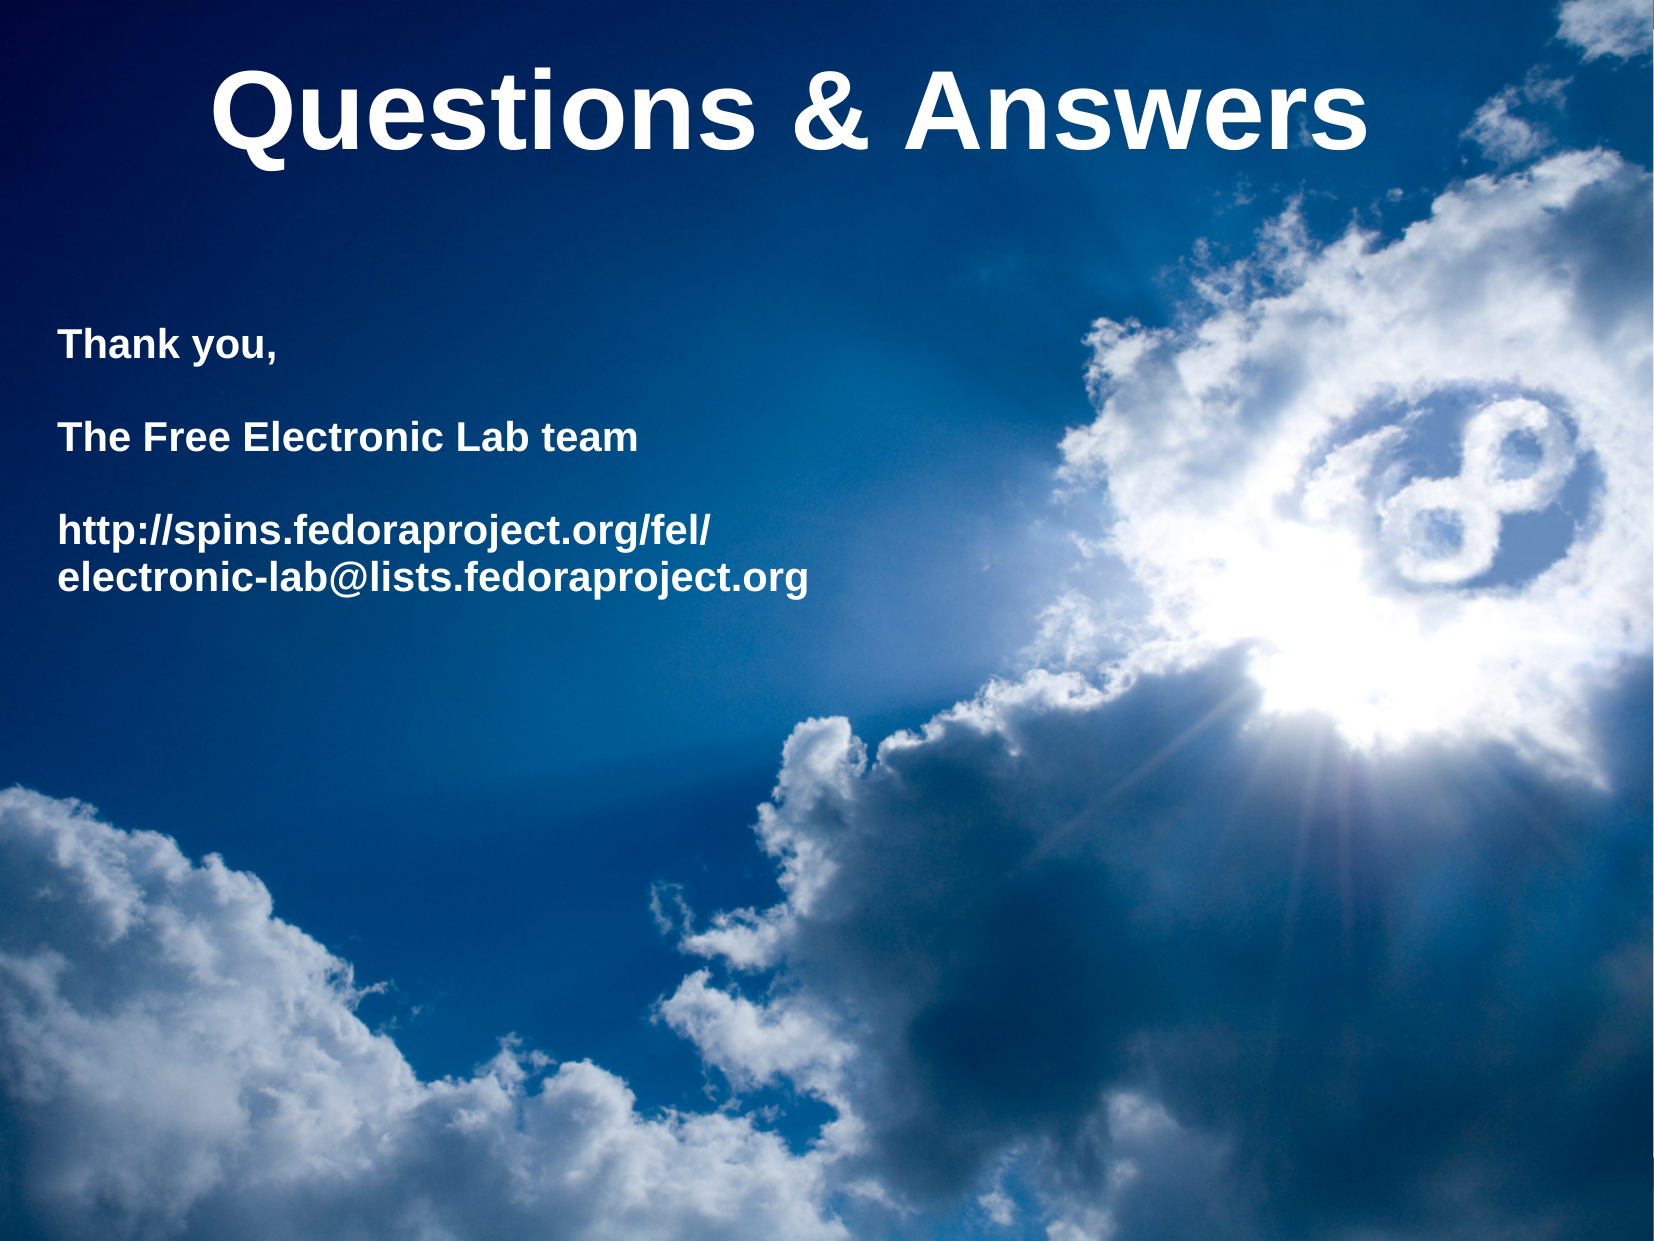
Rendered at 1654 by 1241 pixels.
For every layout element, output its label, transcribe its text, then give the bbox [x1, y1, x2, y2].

text_box Thank you, The Free Electronic Lab team http://spins.fedoraproject.org/fel/ electronic-lab@lists.fedoraproject.org [42, 313, 826, 653]
picture [0, 0, 1654, 1241]
title Questions & Answers [84, 6, 1497, 214]
